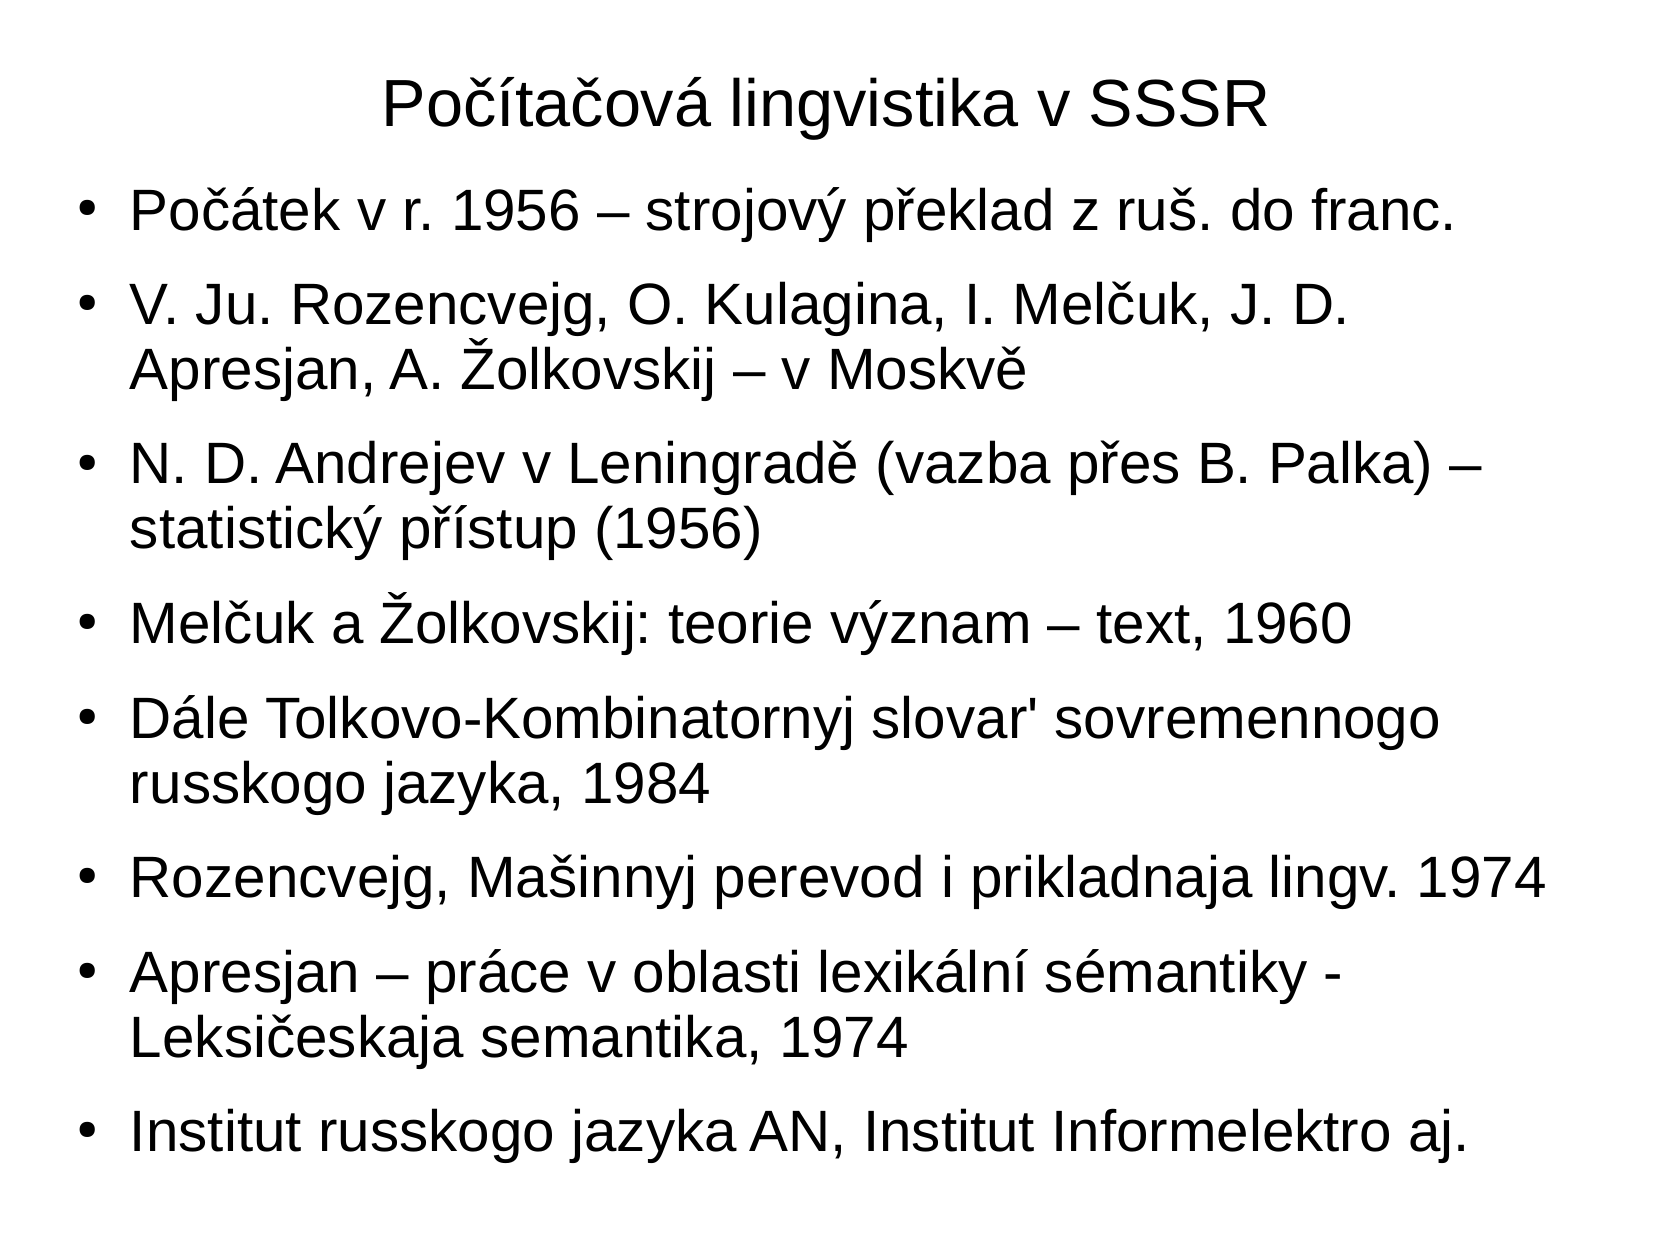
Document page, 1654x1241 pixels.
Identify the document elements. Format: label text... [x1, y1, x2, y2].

title Počítačová lingvistika v SSSR [88, 58, 1565, 148]
list Počátek v r. 1956 – strojový překlad z ruš. do franc. V. Ju. Rozencvejg, O. Kulagina, I. Melčuk, J. D. Apresjan, A. Žolkovskij – v Moskvě N. D. Andrejev v Leningradě (vazba přes B. Palka) – statistický přístup (1956) Melčuk a Žolkovskij: teorie význam – text, 1960 Dále Tolkovo-Kombinatornyj slovar' sovremennogo russkogo jazyka, 1984 Rozencvejg, Mašinnyj perevod i prikladnaja lingv. 1974 Apresjan – práce v oblasti lexikální sémantiky - Leksičeskaja semantika, 1974 Institut russkogo jazyka AN, Institut Informelektro aj. [59, 177, 1571, 1187]
